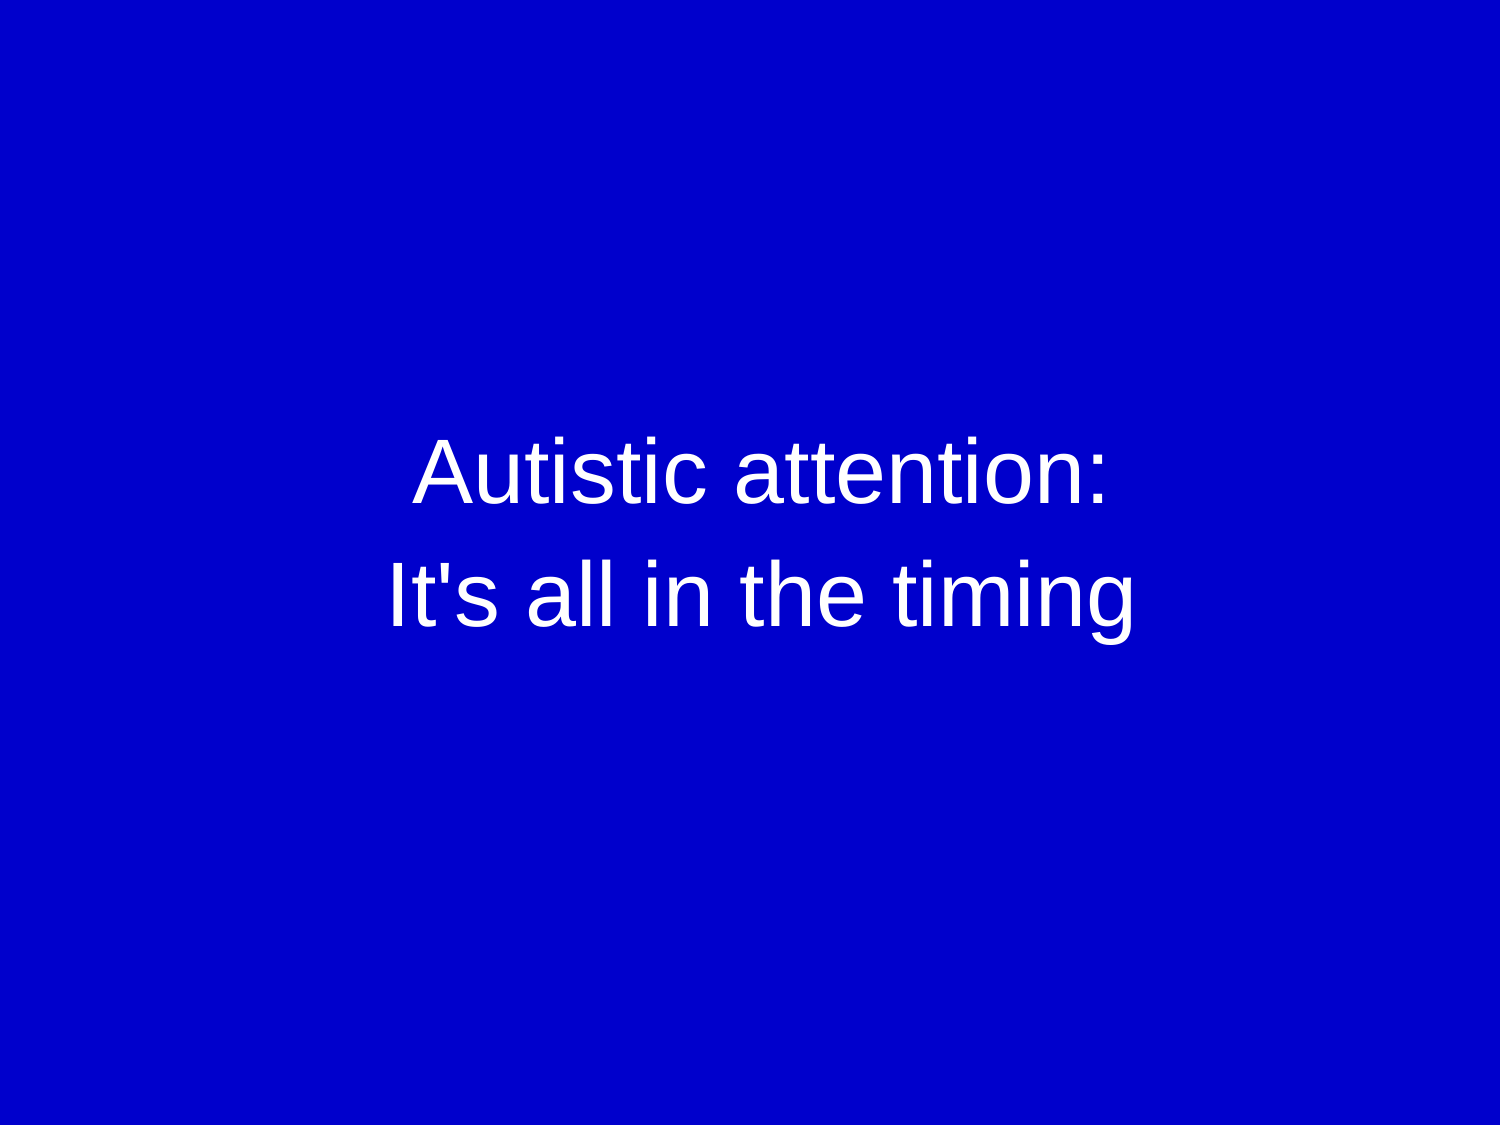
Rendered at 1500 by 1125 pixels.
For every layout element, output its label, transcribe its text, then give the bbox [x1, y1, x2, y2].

title Autistic attention: It's all in the timing [124, 293, 1400, 753]
